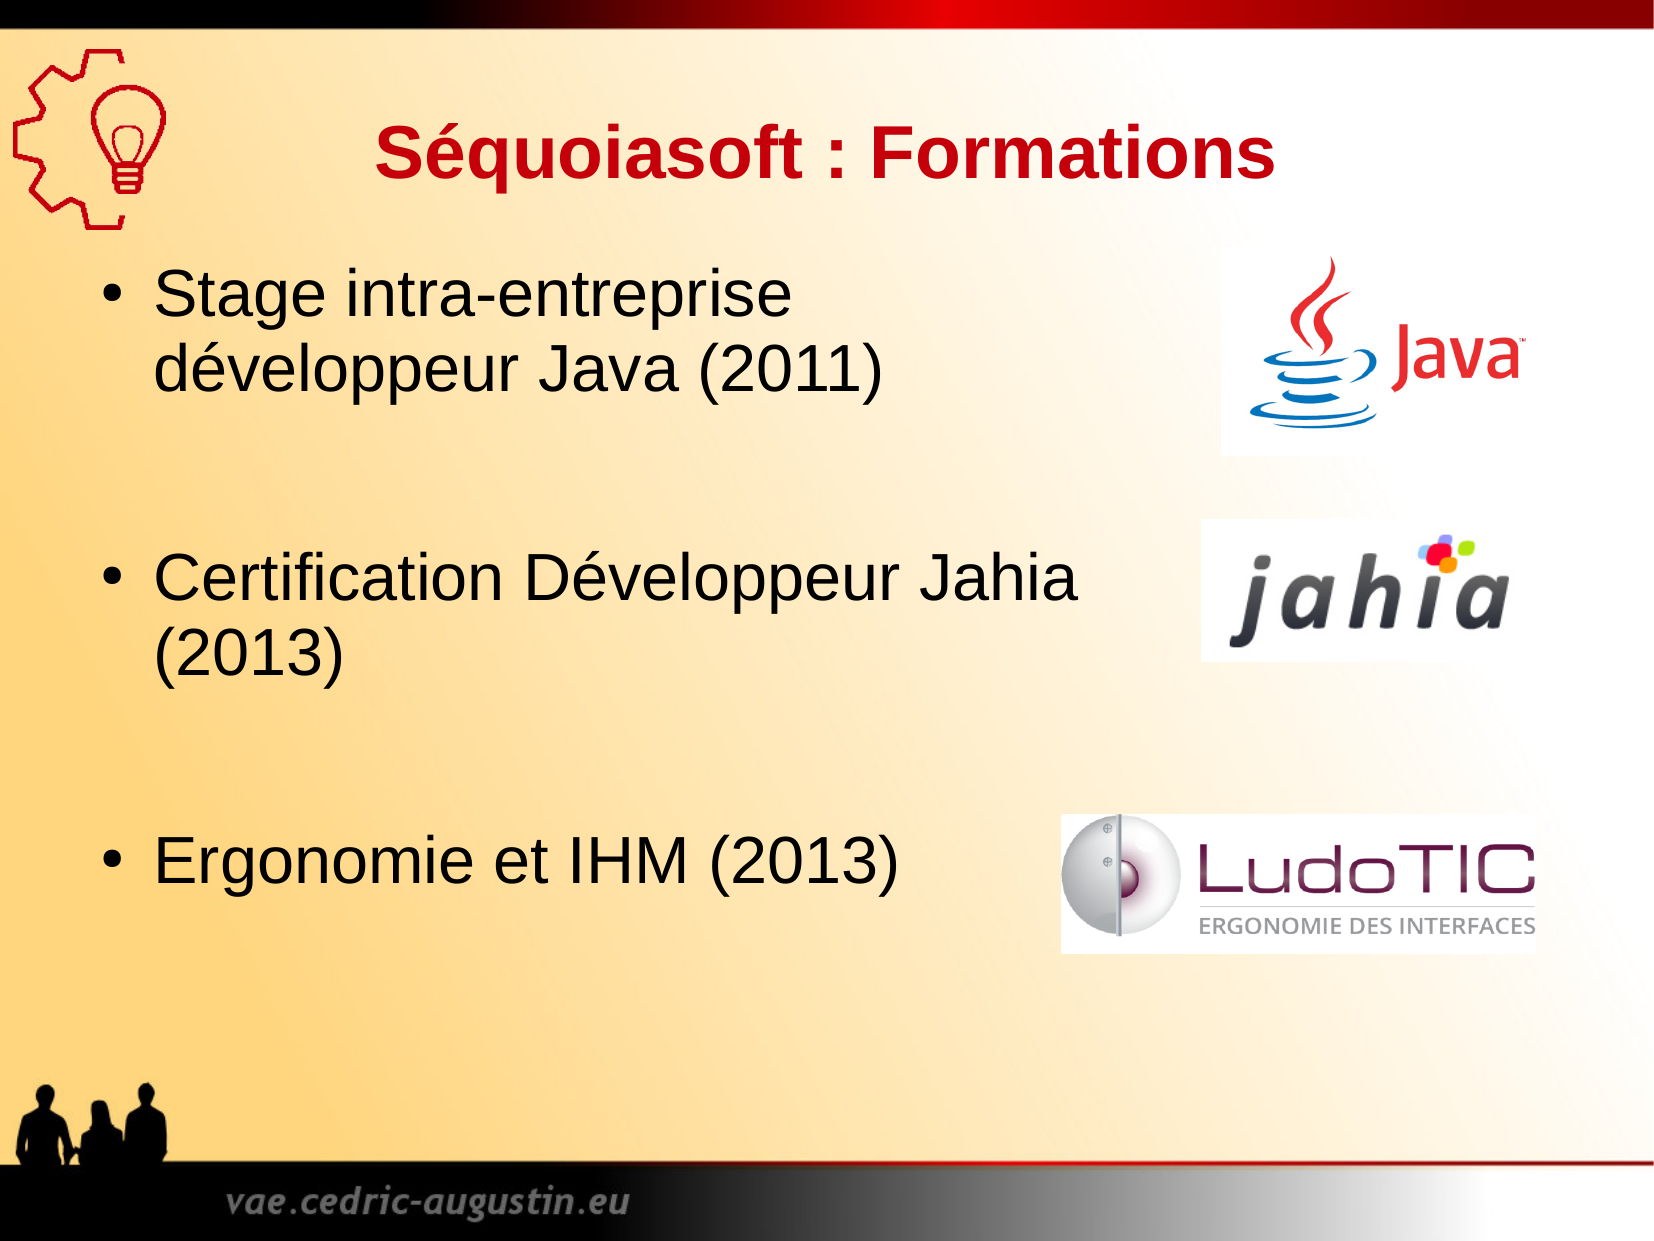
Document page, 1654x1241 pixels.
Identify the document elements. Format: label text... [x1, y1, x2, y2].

list Stage intra-entreprise développeur Java (2011) Certification Développeur Jahia (2013) Ergonomie et IHM (2013) [82, 256, 1134, 1099]
title Séquoiasoft : Formations [82, 49, 1571, 257]
picture [0, 0, 1654, 1241]
